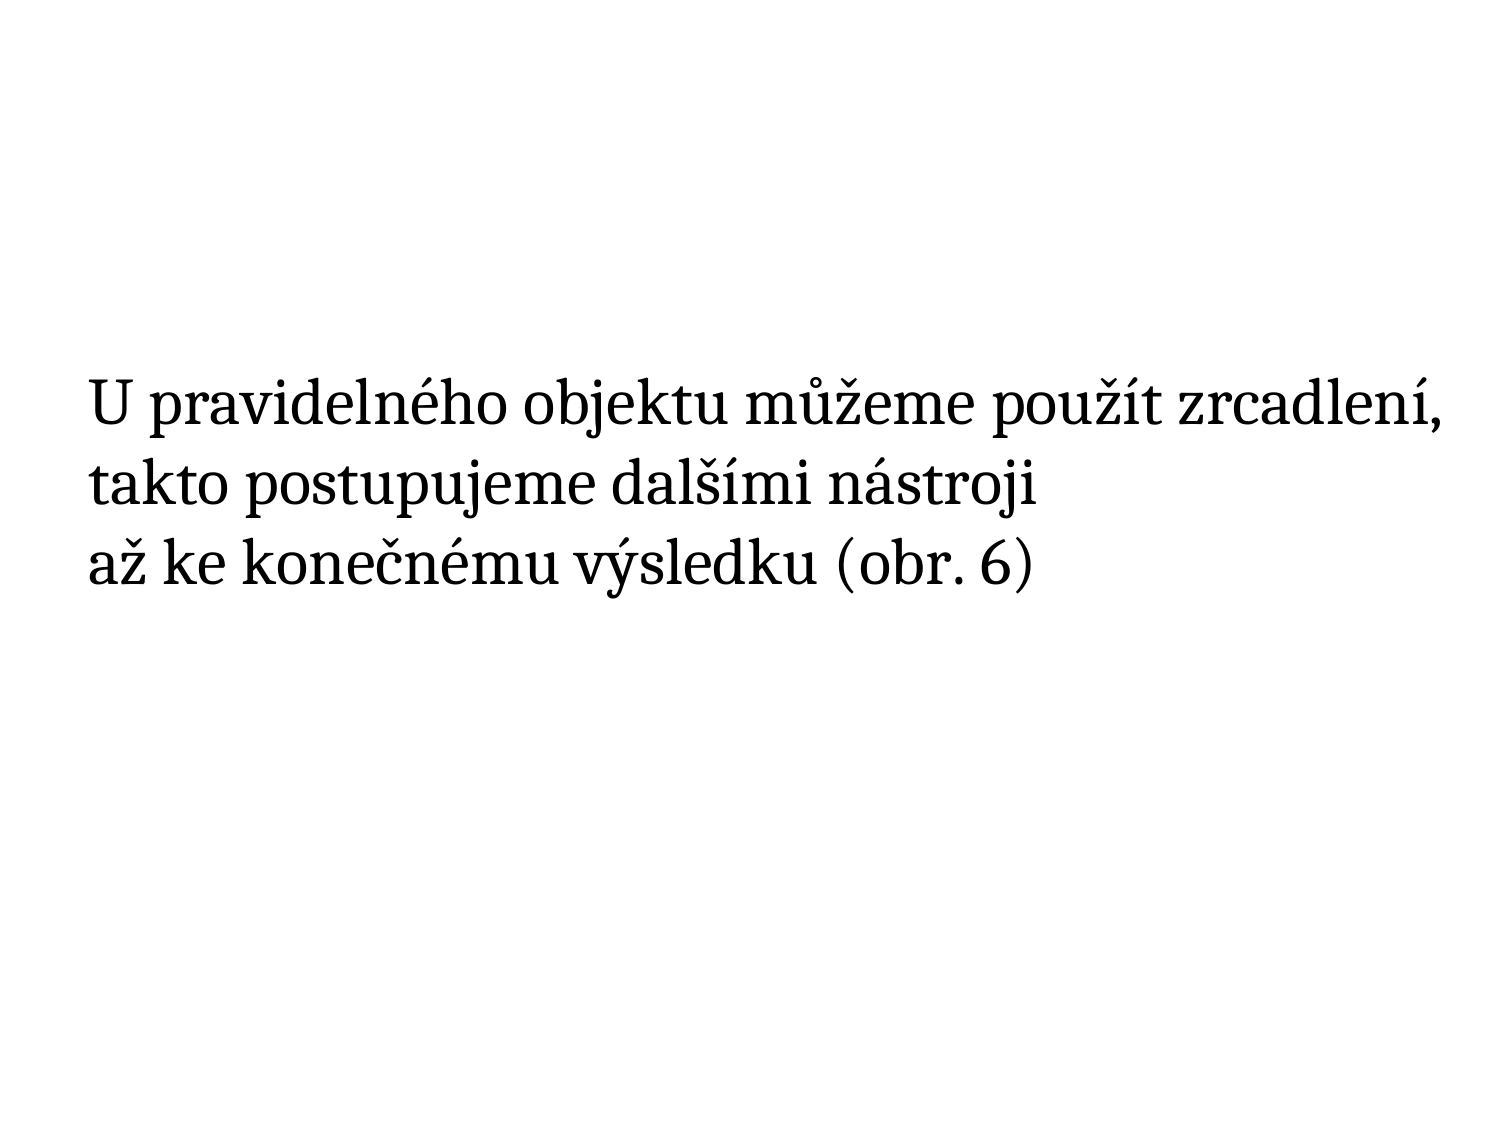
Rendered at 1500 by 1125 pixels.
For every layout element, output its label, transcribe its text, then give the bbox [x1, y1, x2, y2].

text_box U pravidelného objektu můžeme použít zrcadlení, takto postupujeme dalšími nástroji až ke konečnému výsledku (obr. 6) [0, 349, 1500, 606]
